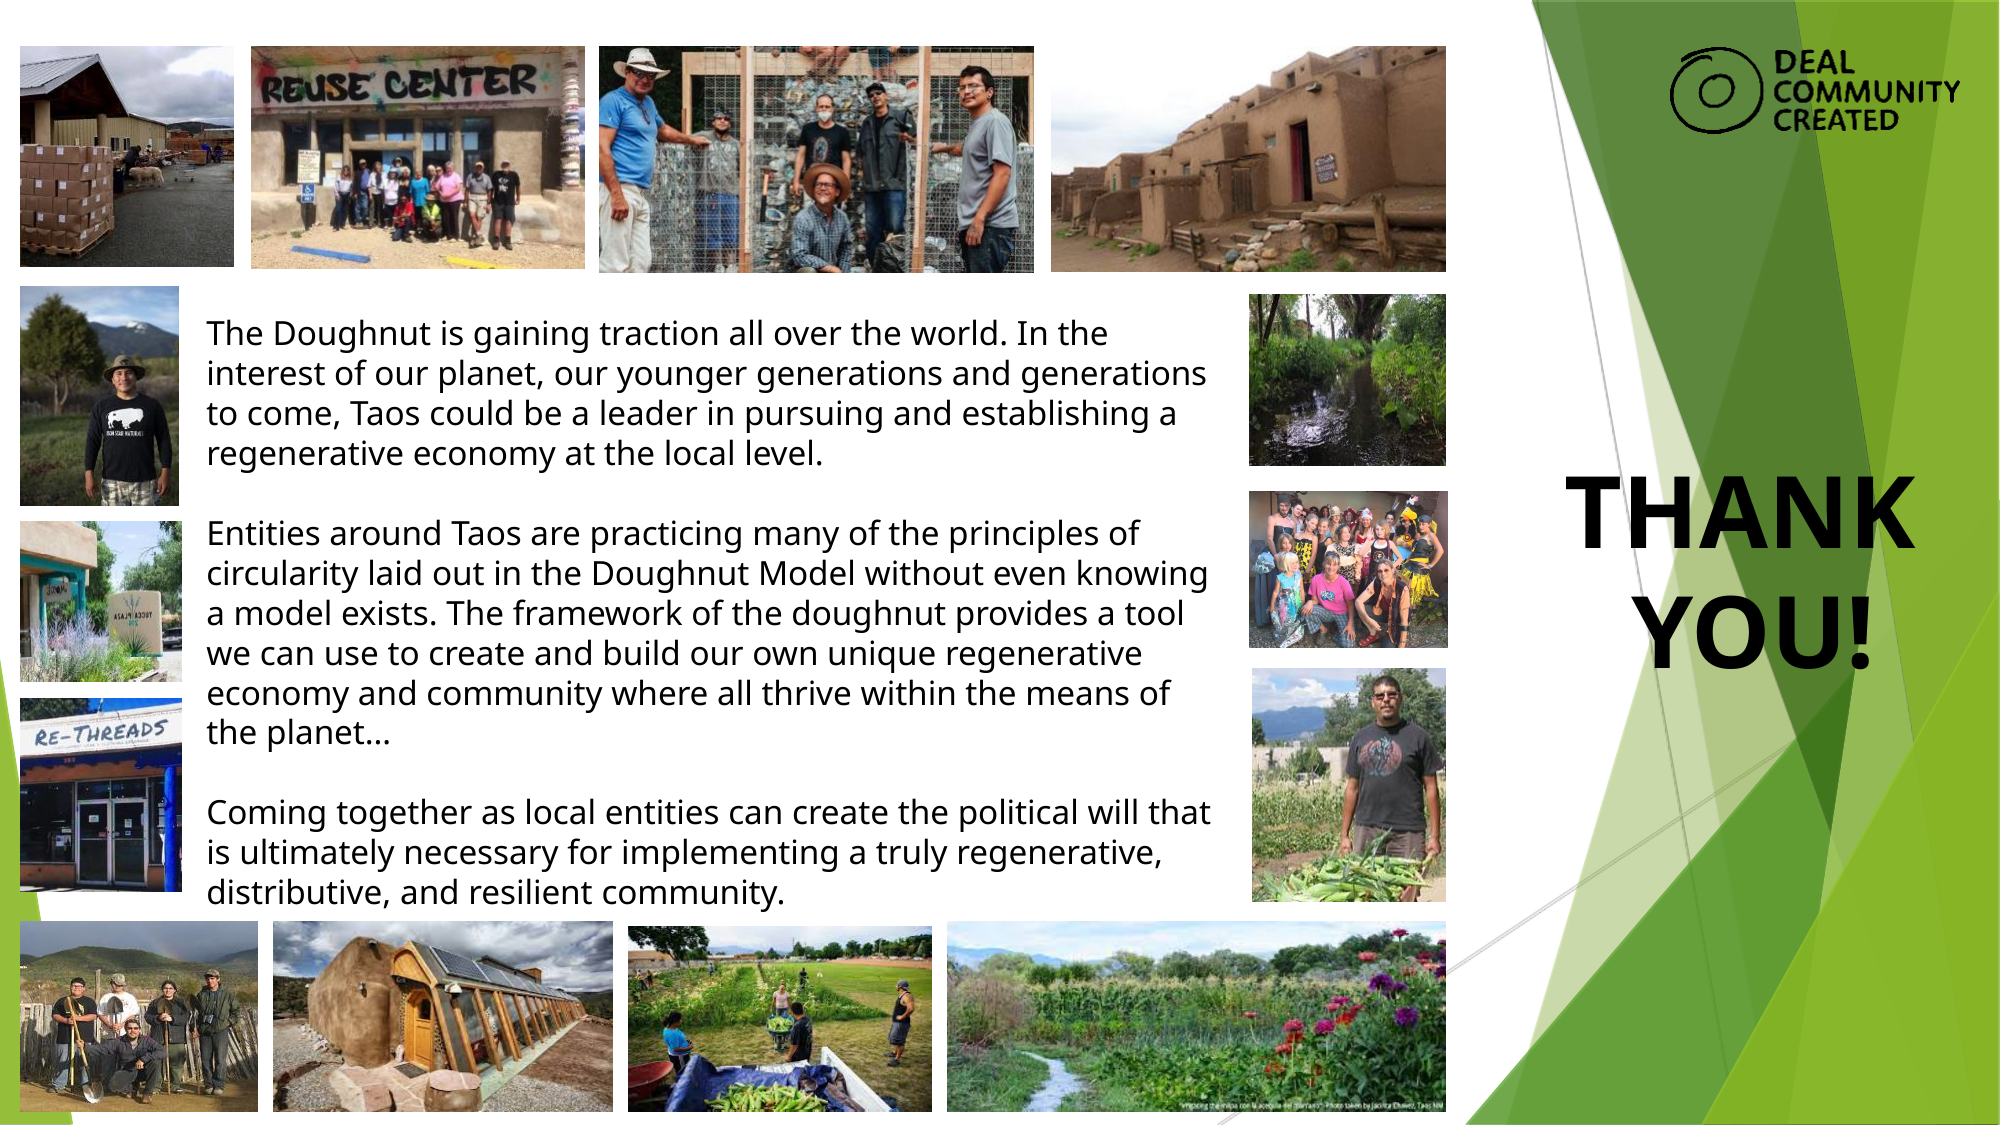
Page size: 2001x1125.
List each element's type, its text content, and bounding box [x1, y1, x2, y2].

picture [1252, 668, 1446, 902]
picture [273, 921, 613, 1112]
text_box THANK YOU! [1507, 441, 2000, 696]
picture [251, 46, 585, 269]
picture [1249, 491, 1448, 648]
picture [20, 698, 182, 892]
picture [20, 521, 182, 682]
picture [599, 46, 1034, 273]
picture [20, 921, 258, 1112]
picture [20, 46, 234, 267]
picture [1249, 294, 1446, 466]
picture [947, 921, 1446, 1112]
picture [20, 286, 179, 506]
picture [628, 926, 932, 1112]
picture [1051, 46, 1446, 272]
text_box The Doughnut is gaining traction all over the world. In the interest of our planet, our younger generations and generations to come, Taos could be a leader in pursuing and establishing a regenerative economy at the local level. Entities around Taos are practicing many of the principles of circularity laid out in the Doughnut Model without even knowing a model exists. The framework of the doughnut provides a tool we can use to create and build our own unique regenerative economy and community where all thrive within the means of the planet… Coming together as local entities can create the political will that is ultimately necessary for implementing a truly regenerative, distributive, and resilient community. [191, 305, 1237, 879]
picture [1670, 47, 1960, 134]
